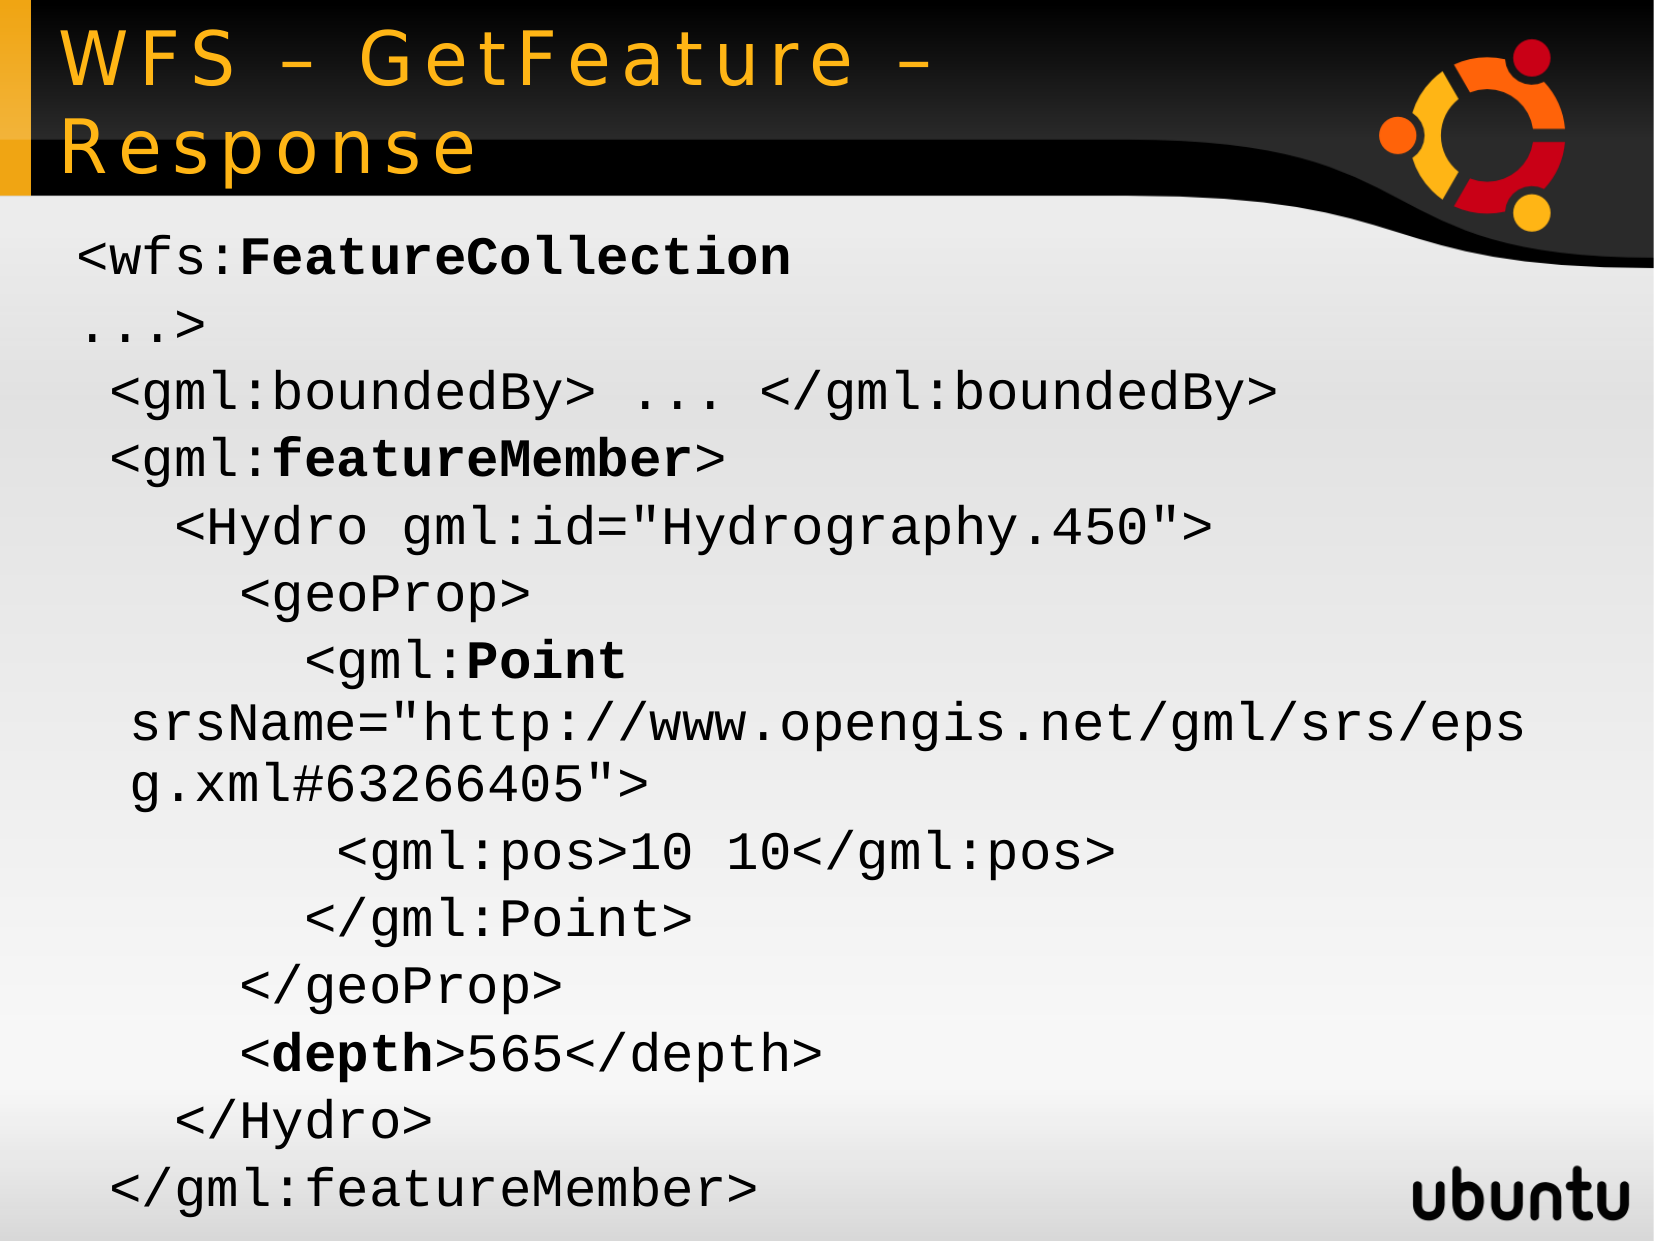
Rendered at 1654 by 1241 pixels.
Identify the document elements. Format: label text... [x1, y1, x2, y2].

list <wfs:FeatureCollection ...> <gml:boundedBy> ... </gml:boundedBy> <gml:featureMember> <Hydro gml:id="Hydrography.450"> <geoProp> <gml:Point srsName="http://www.opengis.net/gml/srs/epsg.xml#63266405"> <gml:pos>10 10</gml:pos> </gml:Point> </geoProp> <depth>565</depth> </Hydro> </gml:featureMember> [59, 229, 1548, 1223]
picture [0, 0, 1654, 1241]
title WFS – GetFeature – Response [59, 16, 1270, 191]
